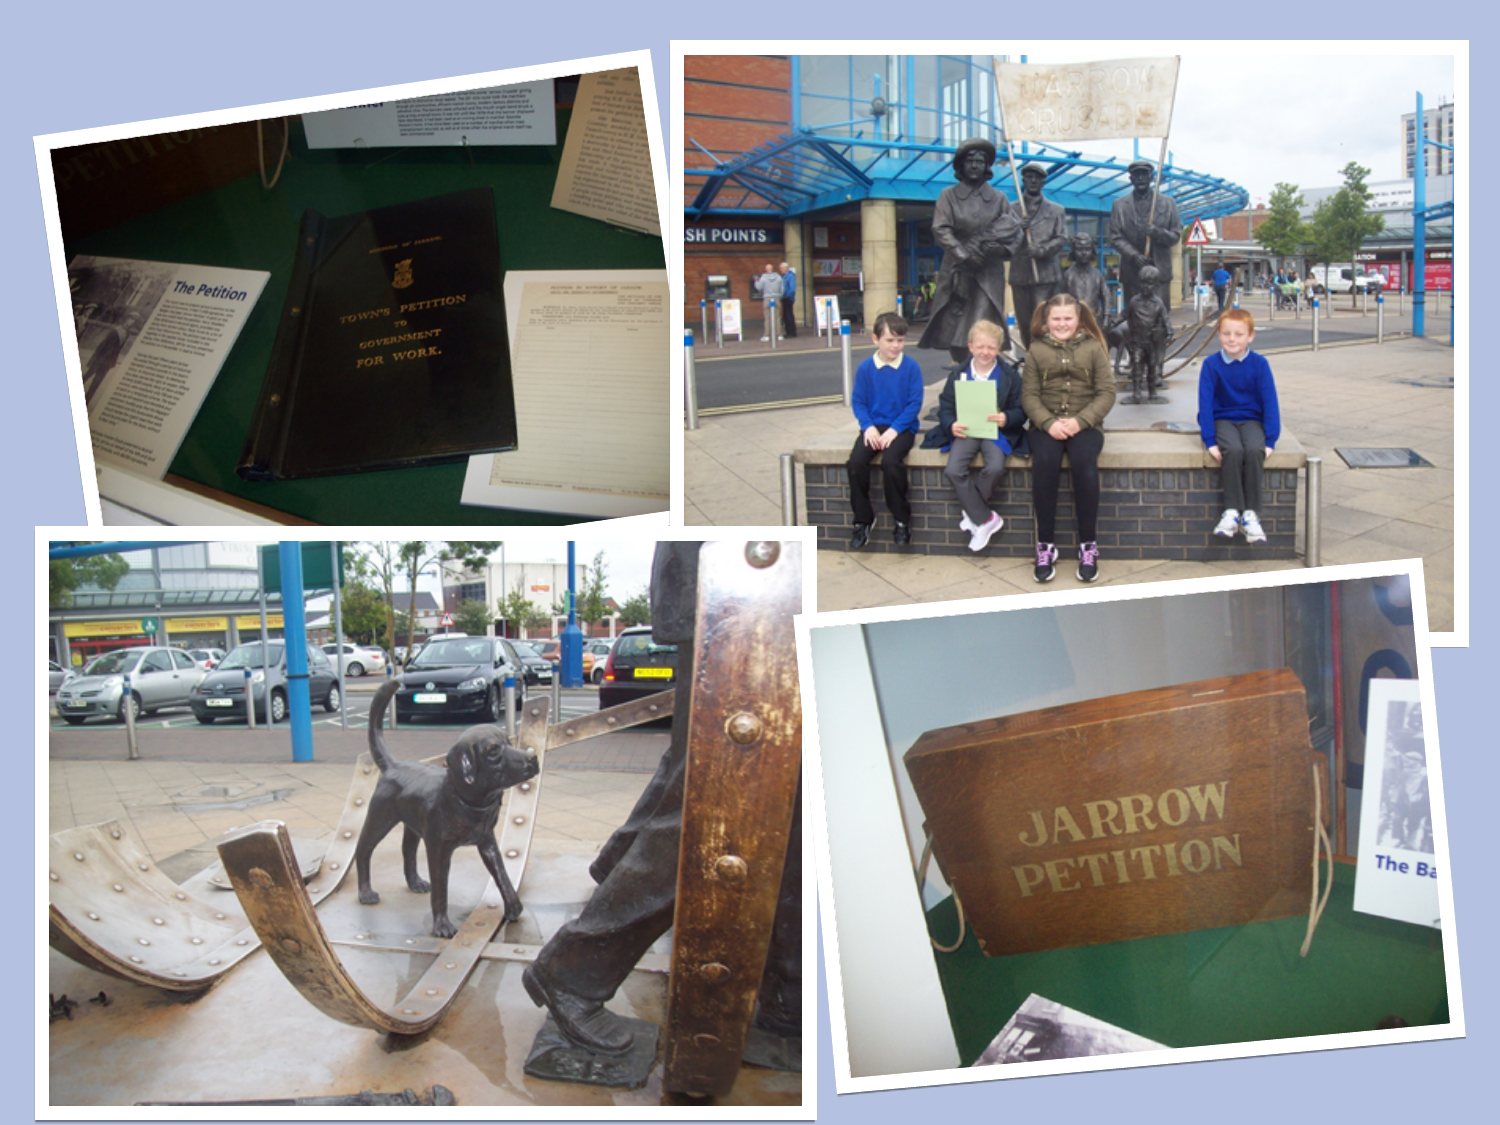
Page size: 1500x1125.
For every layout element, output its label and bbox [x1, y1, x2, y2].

picture [49, 540, 803, 1106]
picture [809, 573, 1451, 1079]
picture [684, 54, 1455, 633]
picture [49, 65, 669, 526]
